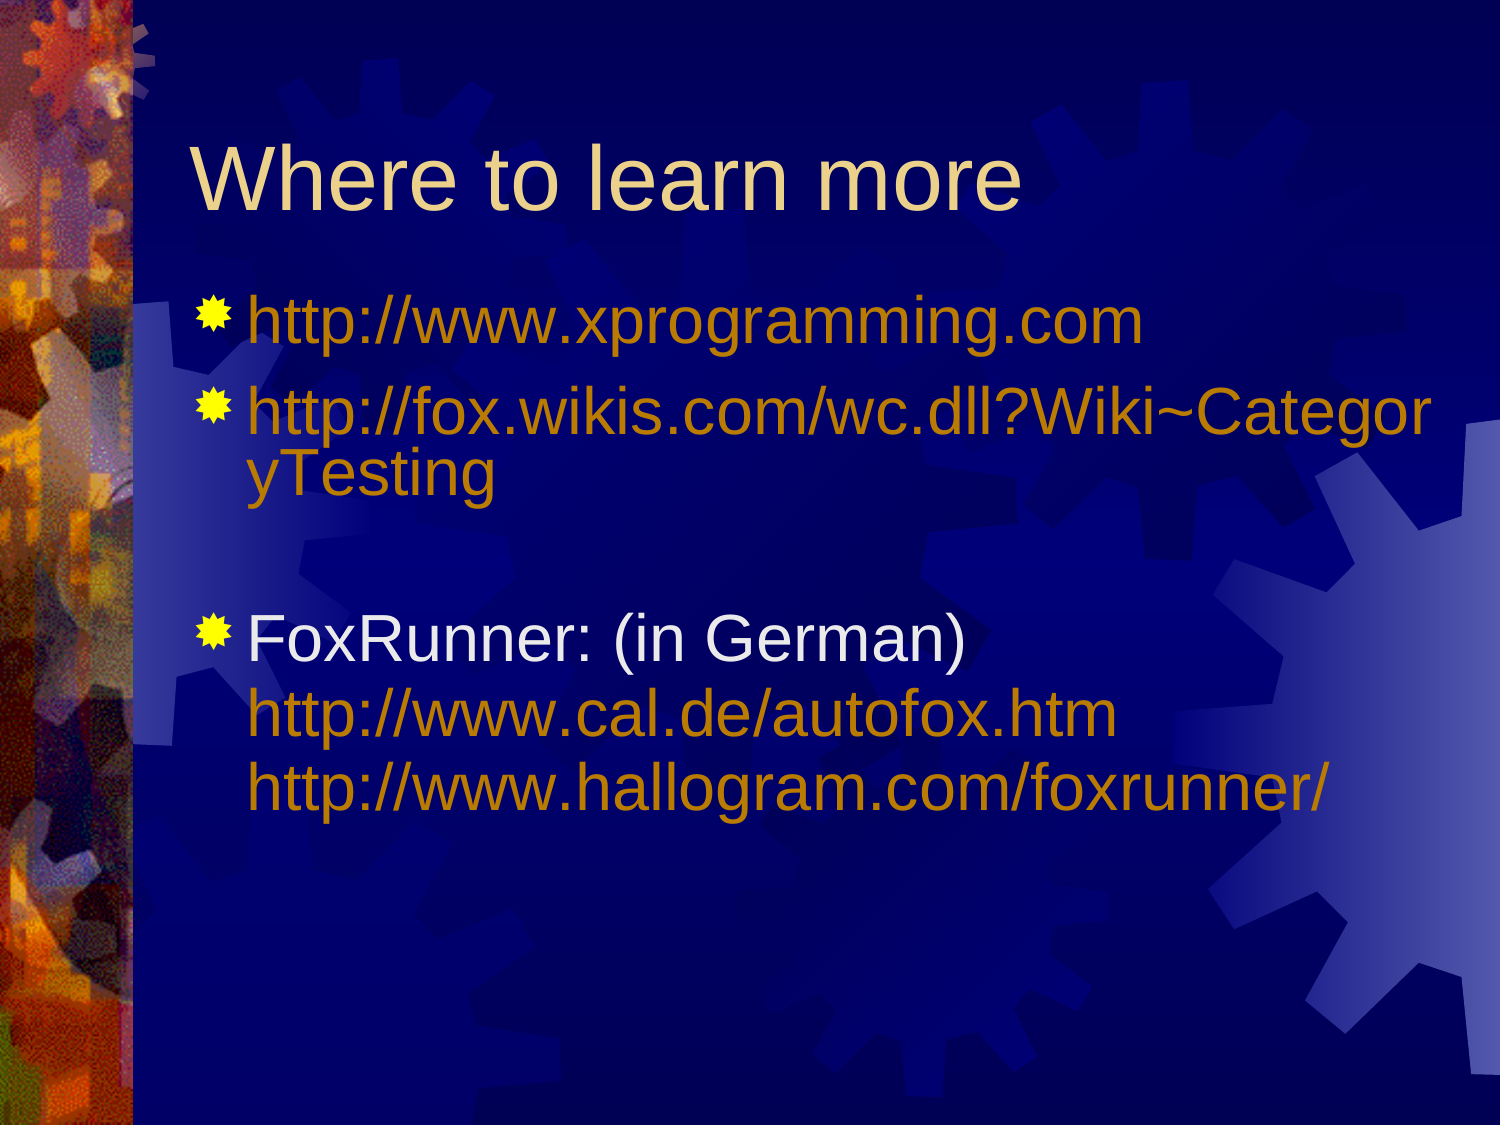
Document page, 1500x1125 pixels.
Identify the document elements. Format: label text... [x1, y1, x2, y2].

title Where to learn more [174, 49, 1450, 238]
list http://www.xprogramming.com http://fox.wikis.com/wc.dll?Wiki~CategoryTesting FoxRunner: (in German) http://www.cal.de/autofox.htm http://www.hallogram.com/foxrunner/ [174, 275, 1450, 951]
picture [0, 0, 133, 1125]
